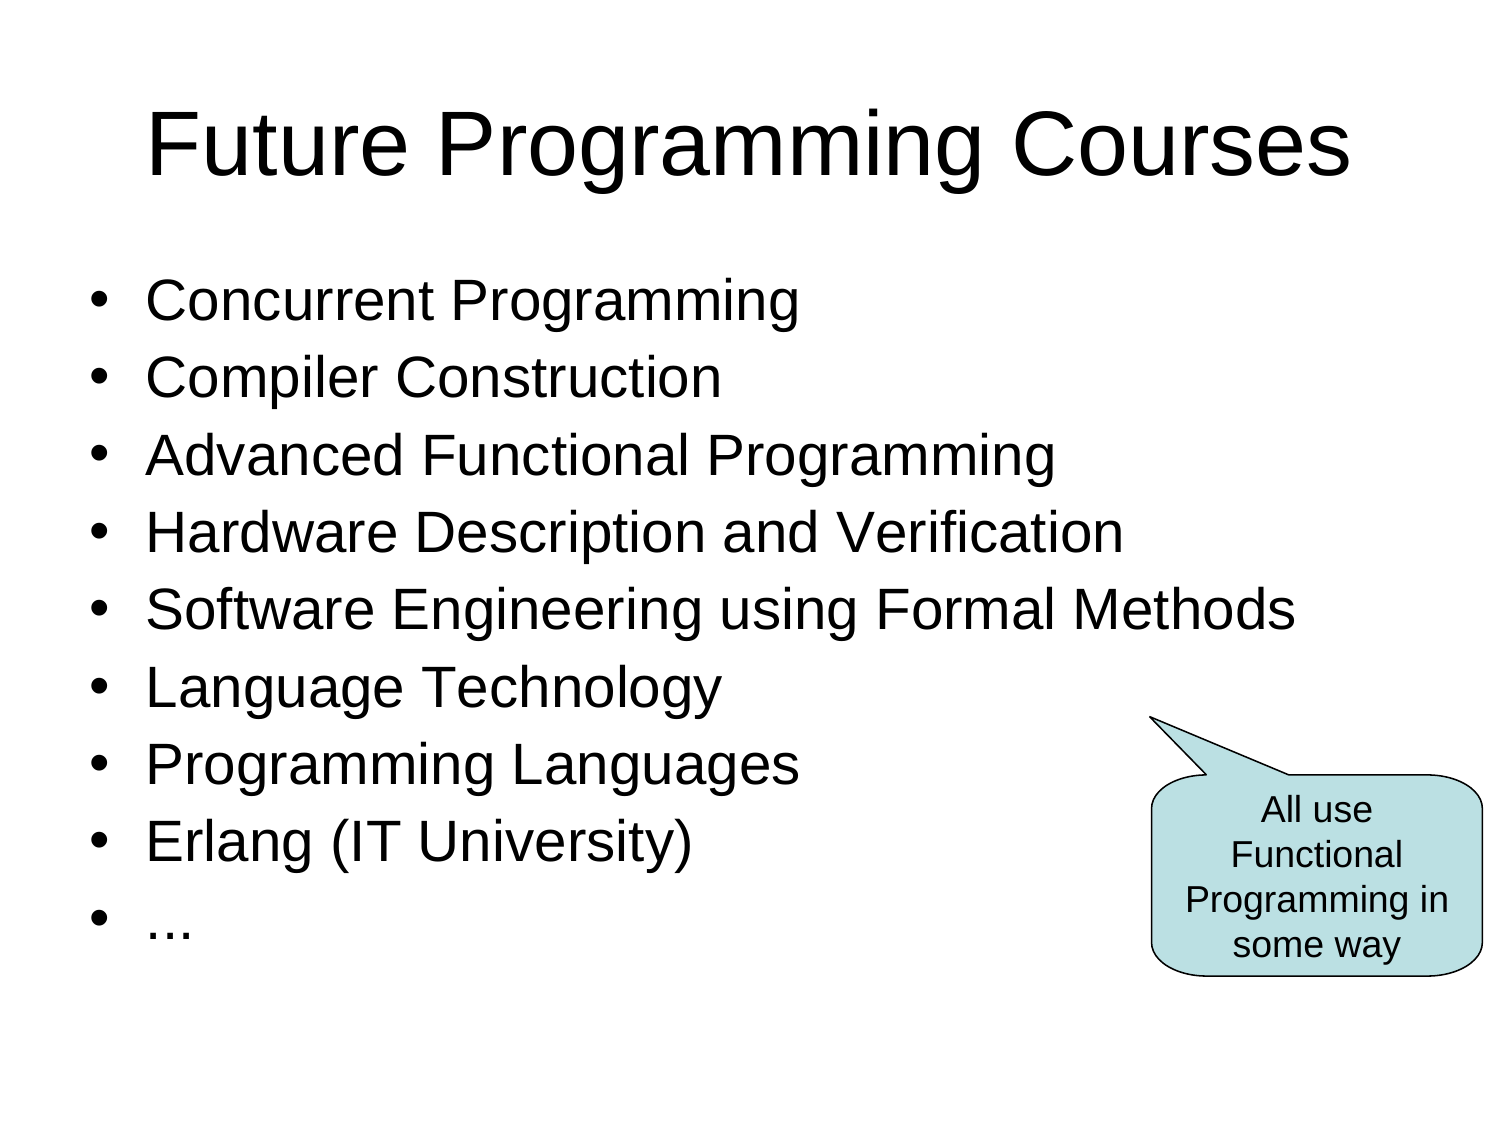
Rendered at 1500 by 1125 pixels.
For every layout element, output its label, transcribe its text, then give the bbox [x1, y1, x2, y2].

title Future Programming Courses [75, 45, 1426, 233]
list Concurrent Programming Compiler Construction Advanced Functional Programming Hardware Description and Verification Software Engineering using Formal Methods Language Technology Programming Languages Erlang (IT University) ... [75, 262, 1426, 1005]
text_box All use Functional Programming in some way [1149, 716, 1483, 977]
